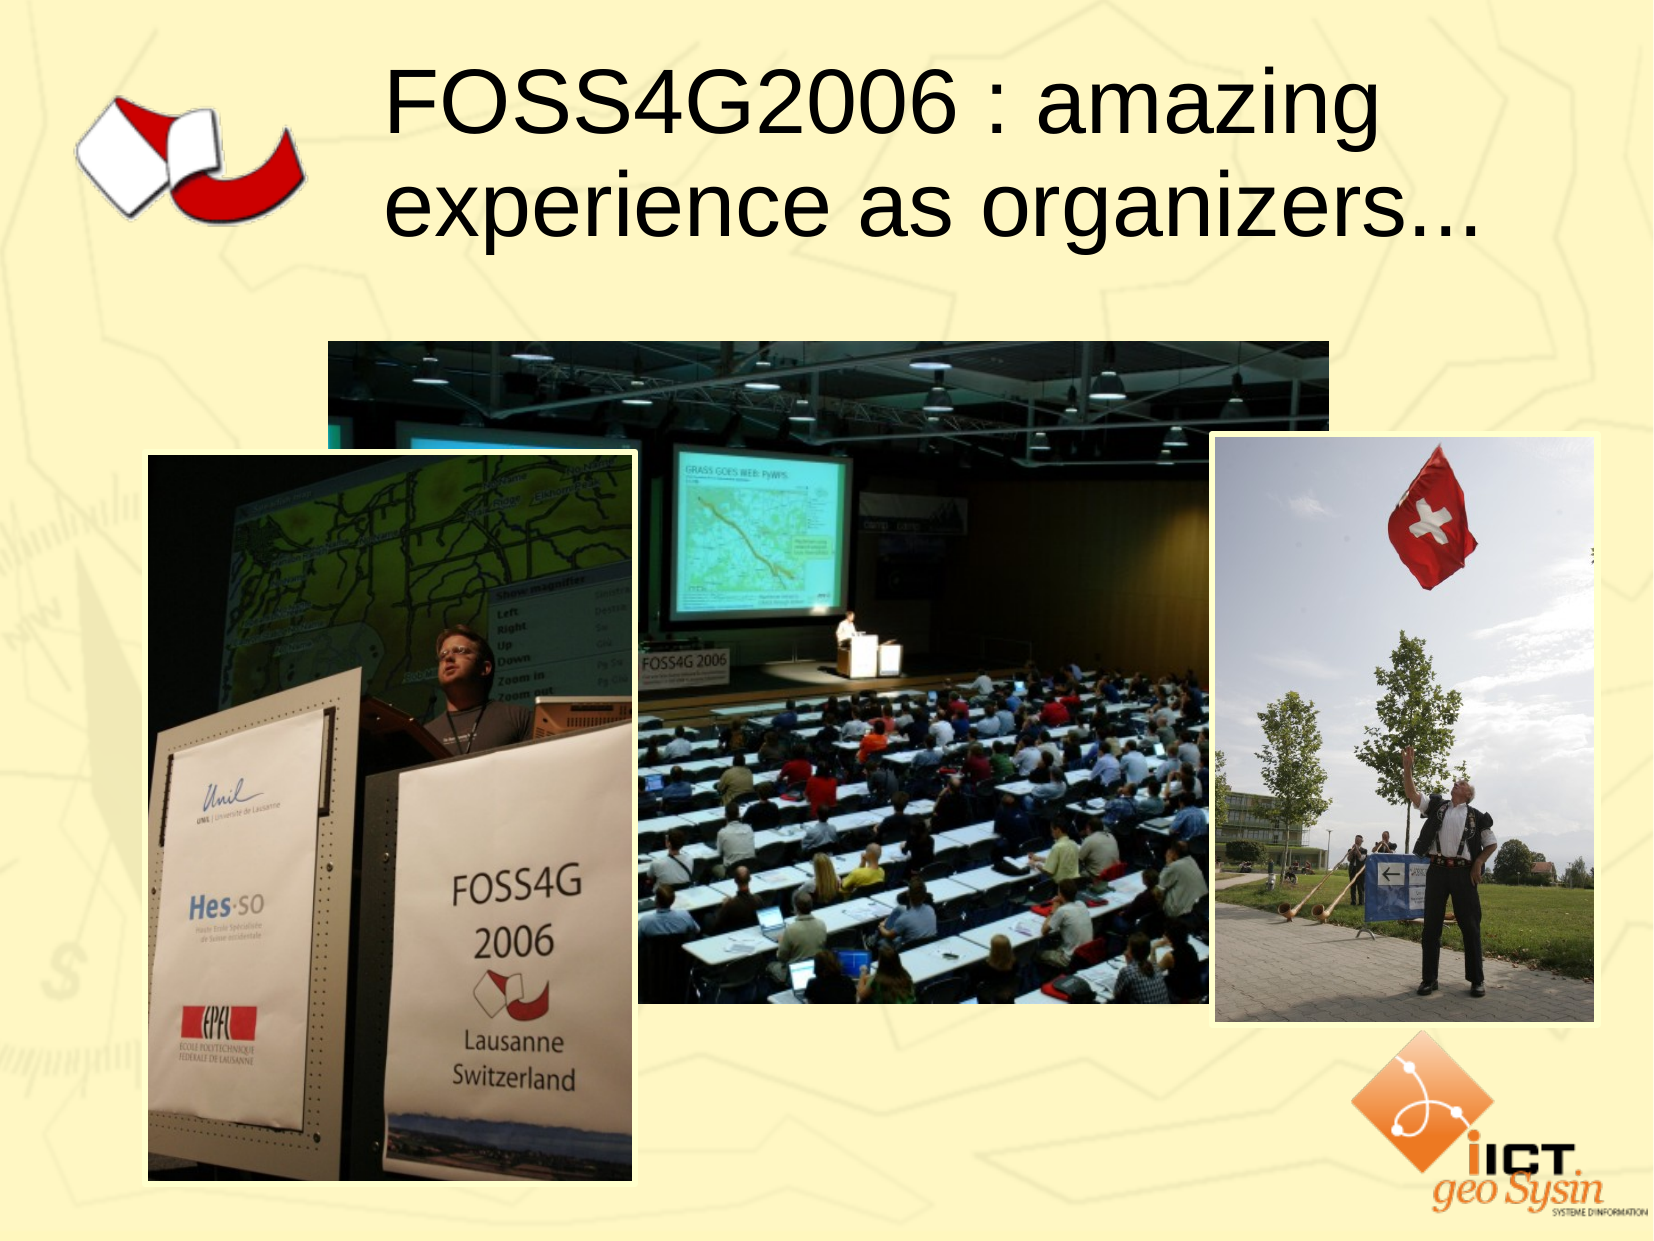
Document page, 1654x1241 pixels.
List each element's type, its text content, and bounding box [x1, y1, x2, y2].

title FOSS4G2006 : amazing experience as organizers... [383, 49, 1571, 257]
picture [0, 0, 1654, 1241]
